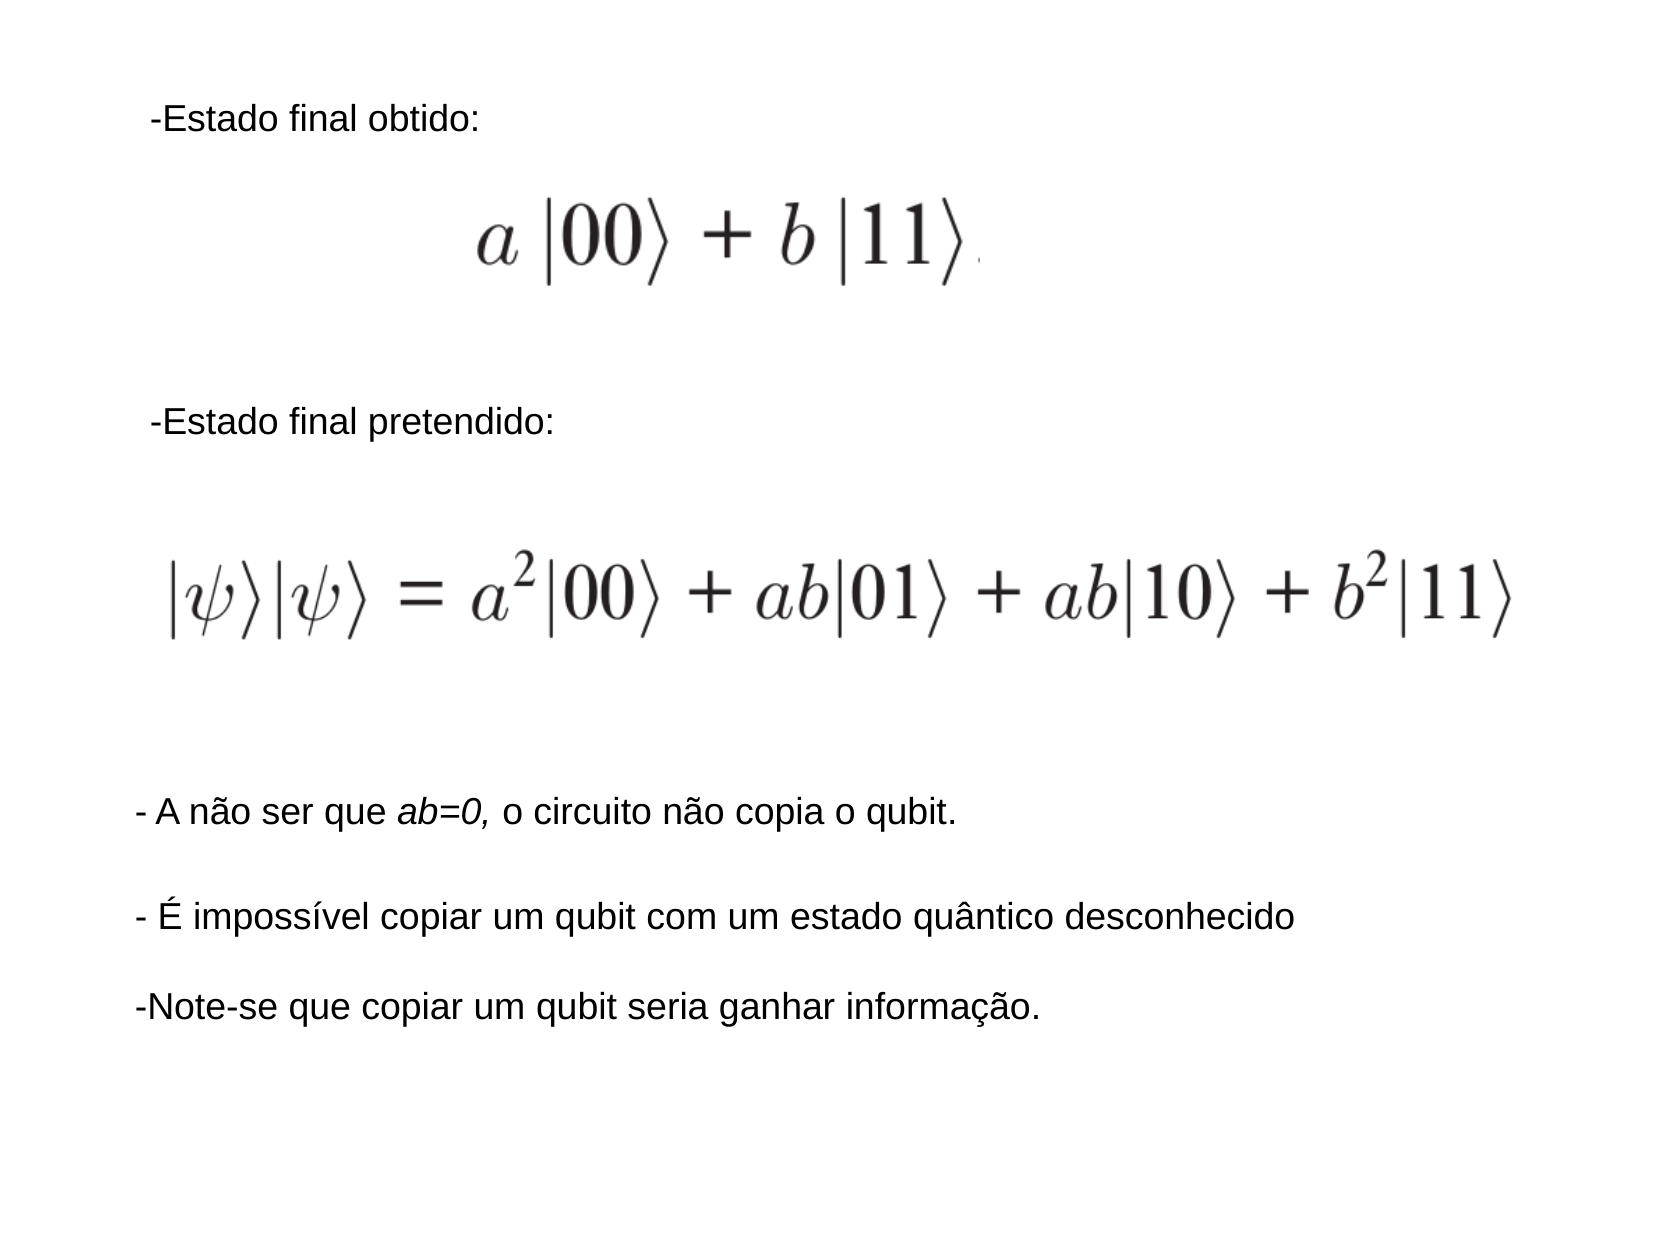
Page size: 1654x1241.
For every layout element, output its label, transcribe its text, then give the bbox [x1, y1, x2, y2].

text_box - É impossível copiar um qubit com um estado quântico desconhecido [120, 888, 1396, 946]
picture [150, 509, 1521, 676]
text_box -Estado final pretendido: [135, 393, 961, 451]
picture [465, 184, 980, 301]
text_box -Note-se que copiar um qubit seria ganhar informação. [120, 977, 1396, 1035]
text_box -Estado final obtido: [135, 90, 961, 147]
text_box - A não ser que ab=0, o circuito não copia o qubit. [120, 783, 1141, 841]
